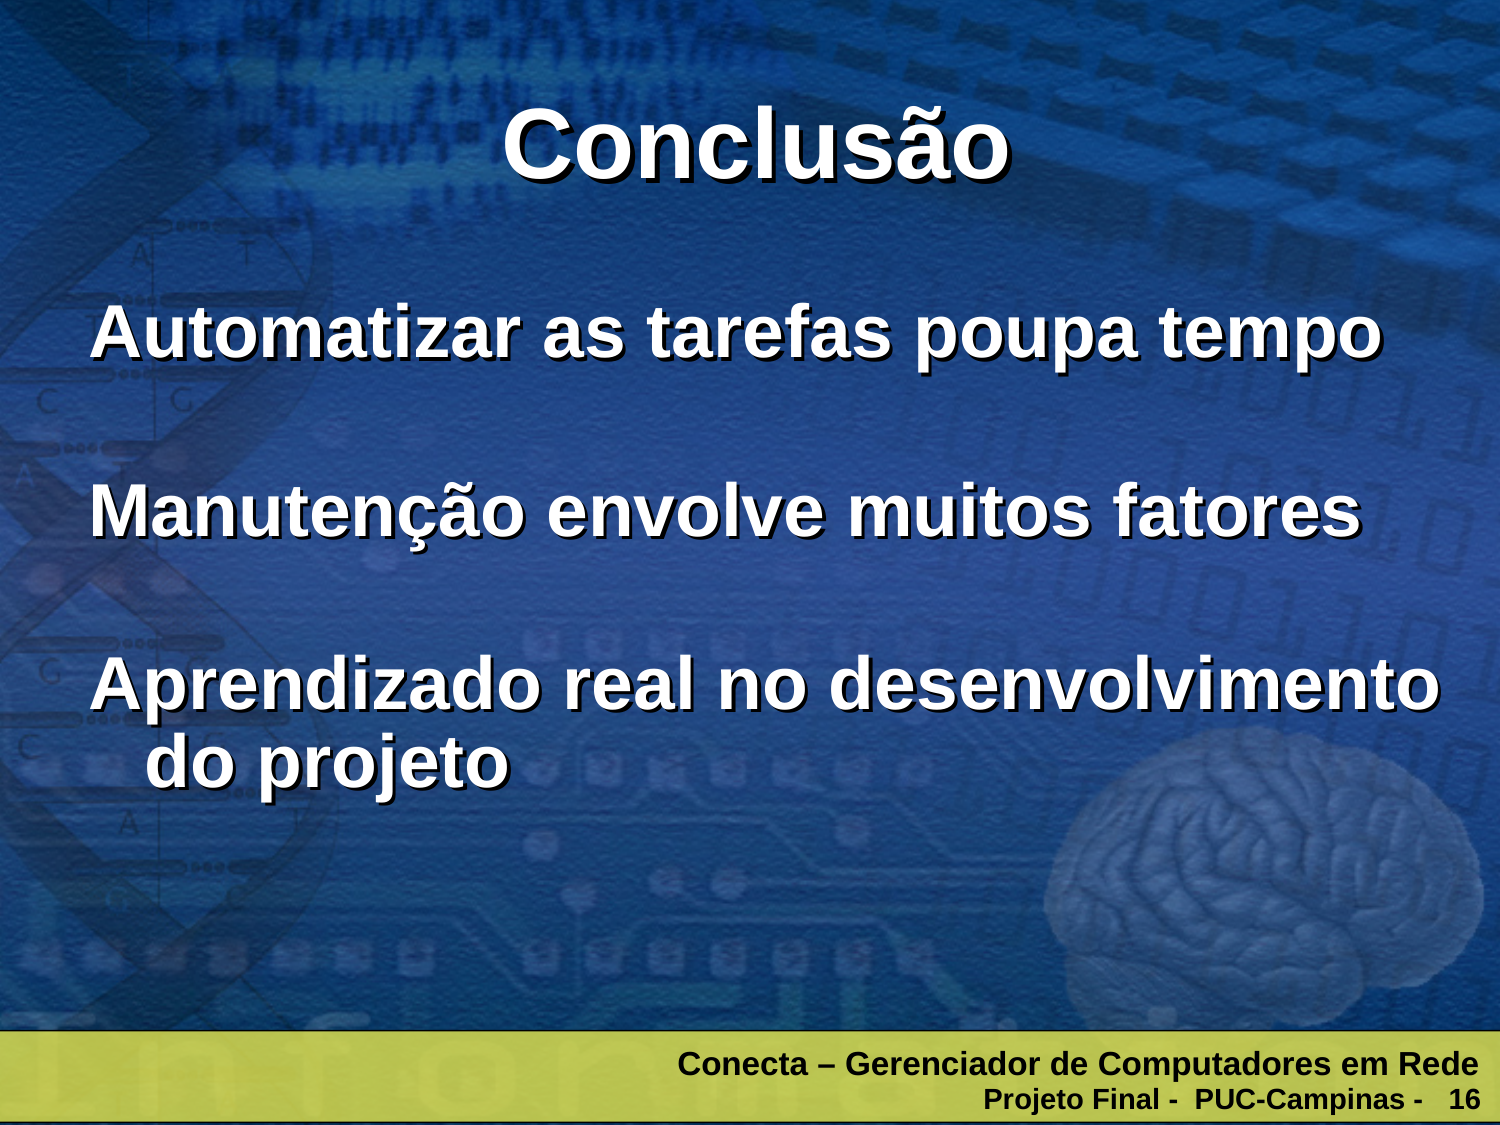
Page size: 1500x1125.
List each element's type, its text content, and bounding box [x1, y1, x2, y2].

title Conclusão [501, 88, 1034, 207]
picture [0, 0, 1500, 1029]
list Automatizar as tarefas poupa tempo Manutenção envolve muitos fatores Aprendizado real no desenvolvimento do projeto [88, 295, 1447, 809]
